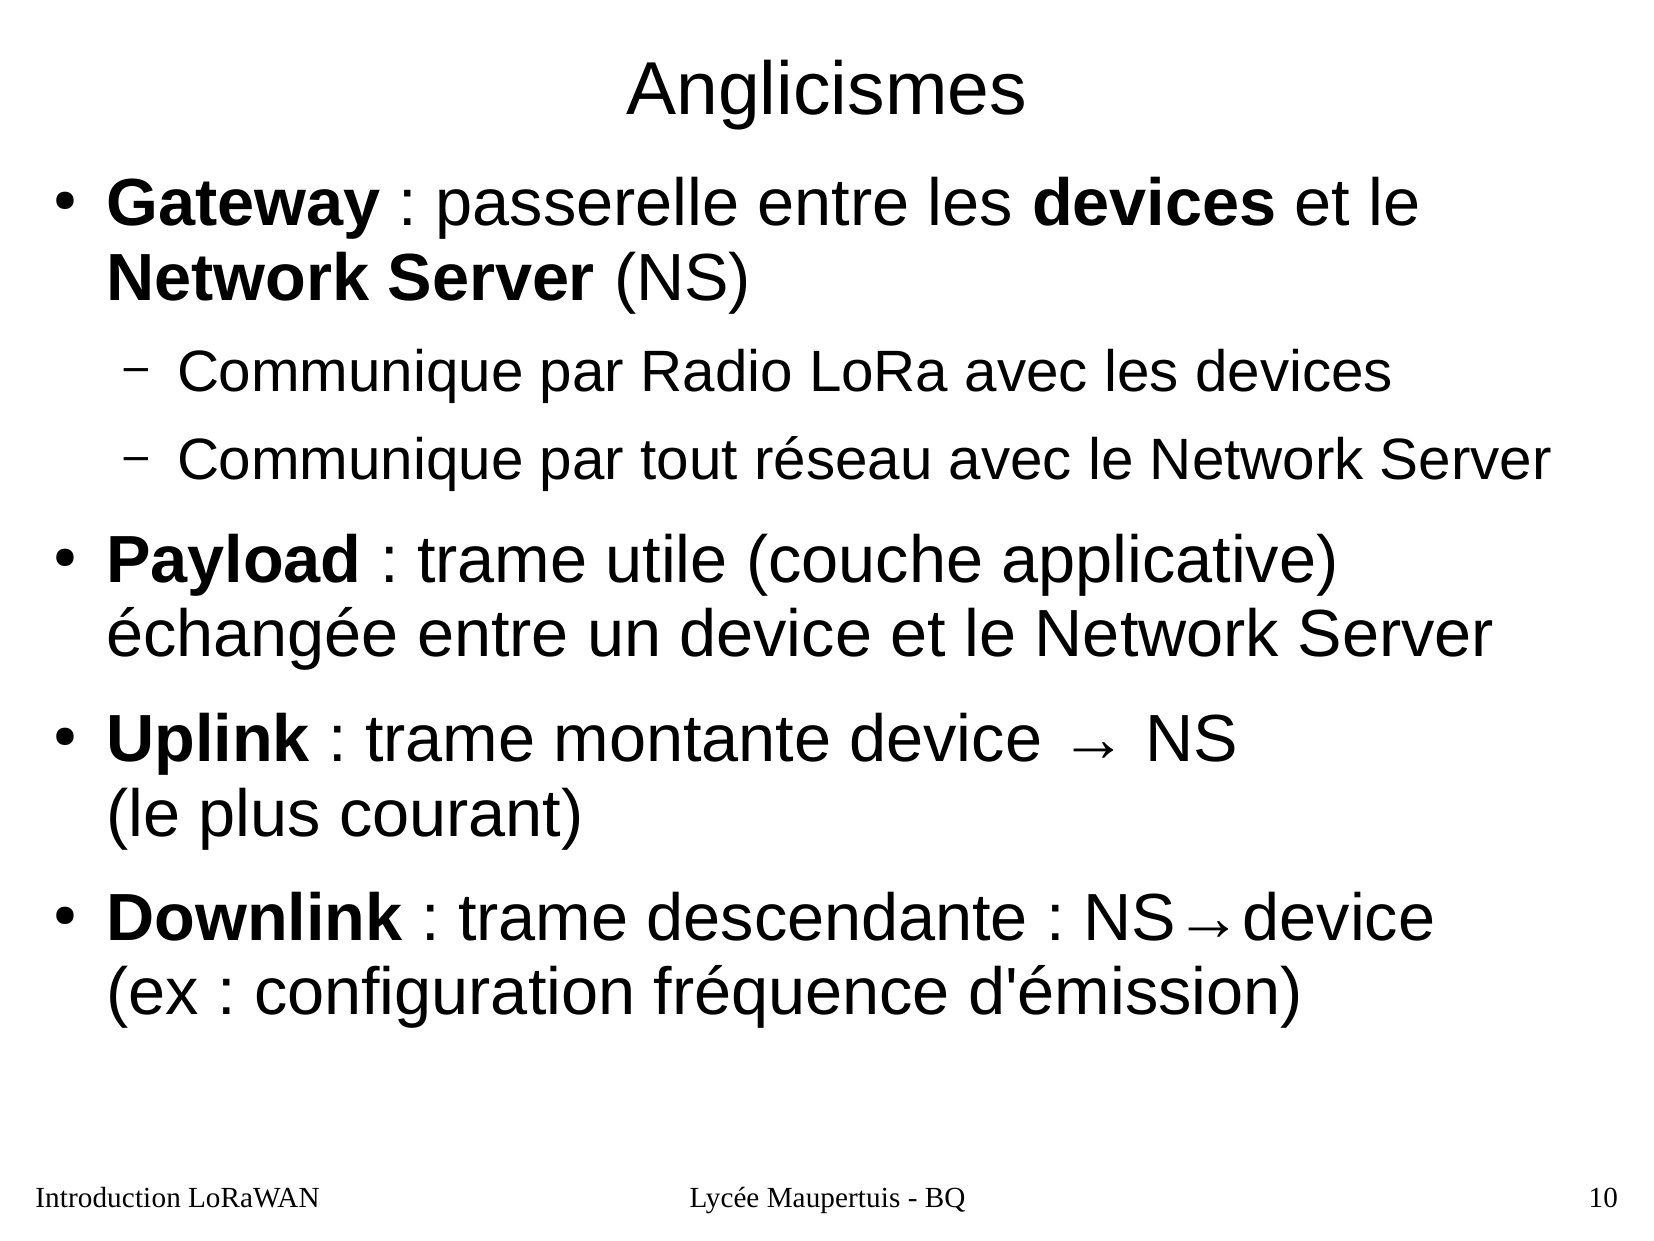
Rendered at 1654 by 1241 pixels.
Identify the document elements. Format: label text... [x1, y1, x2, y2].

list Gateway : passerelle entre les devices et le Network Server (NS) Communique par Radio LoRa avec les devices Communique par tout réseau avec le Network Server Payload : trame utile (couche applicative) échangée entre un device et le Network Server Uplink : trame montante device → NS (le plus courant) Downlink : trame descendante : NS→device (ex : configuration fréquence d'émission) [35, 165, 1619, 1170]
title Anglicismes [35, 35, 1619, 142]
